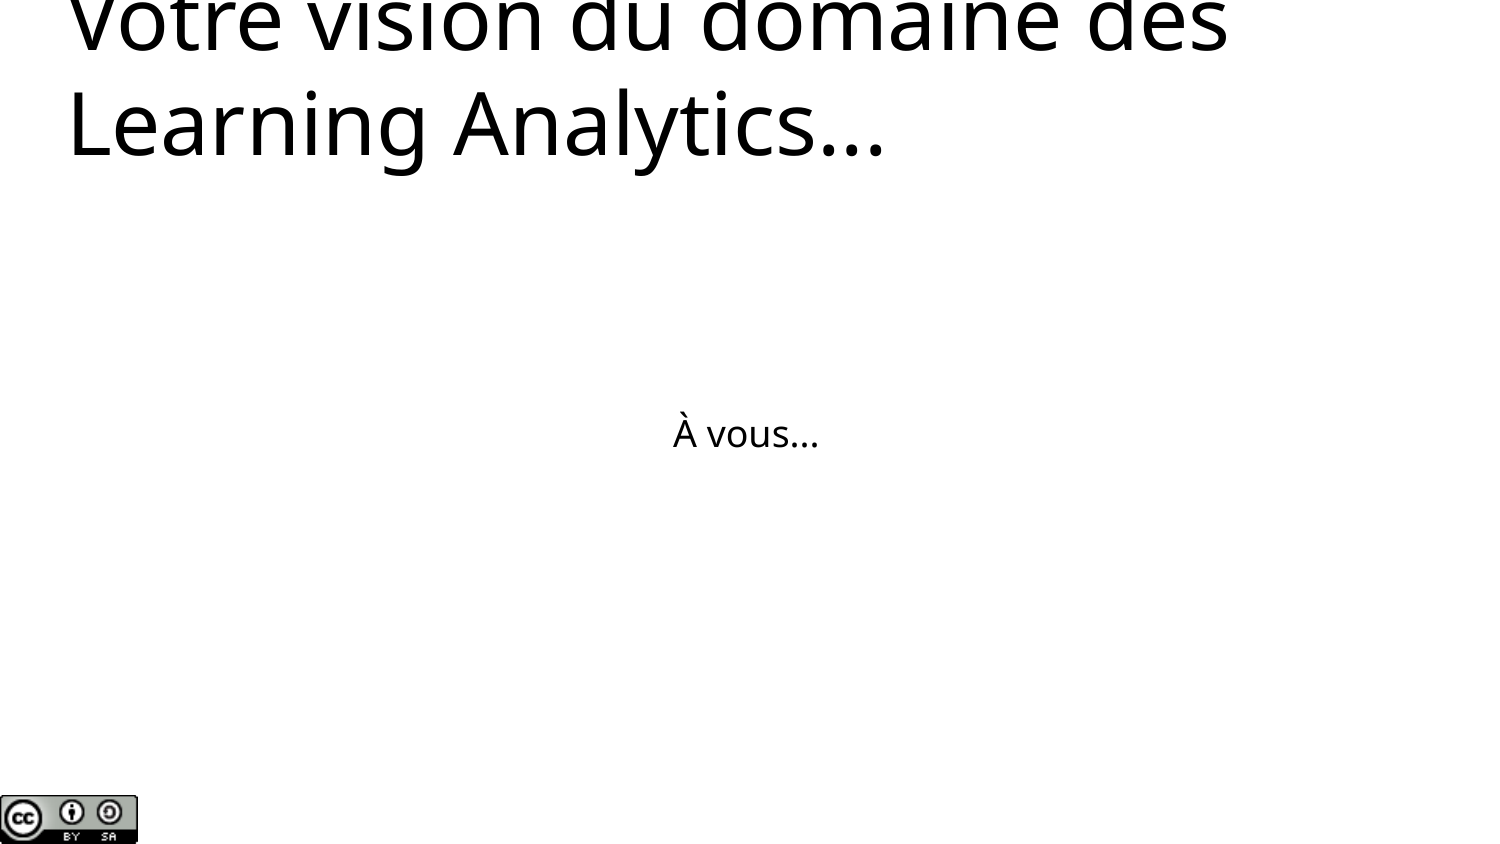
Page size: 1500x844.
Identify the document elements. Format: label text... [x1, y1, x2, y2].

list À vous... [658, 388, 842, 456]
title Votre vision du domaine des Learning Analytics... [51, 51, 1449, 189]
picture [0, 795, 138, 844]
